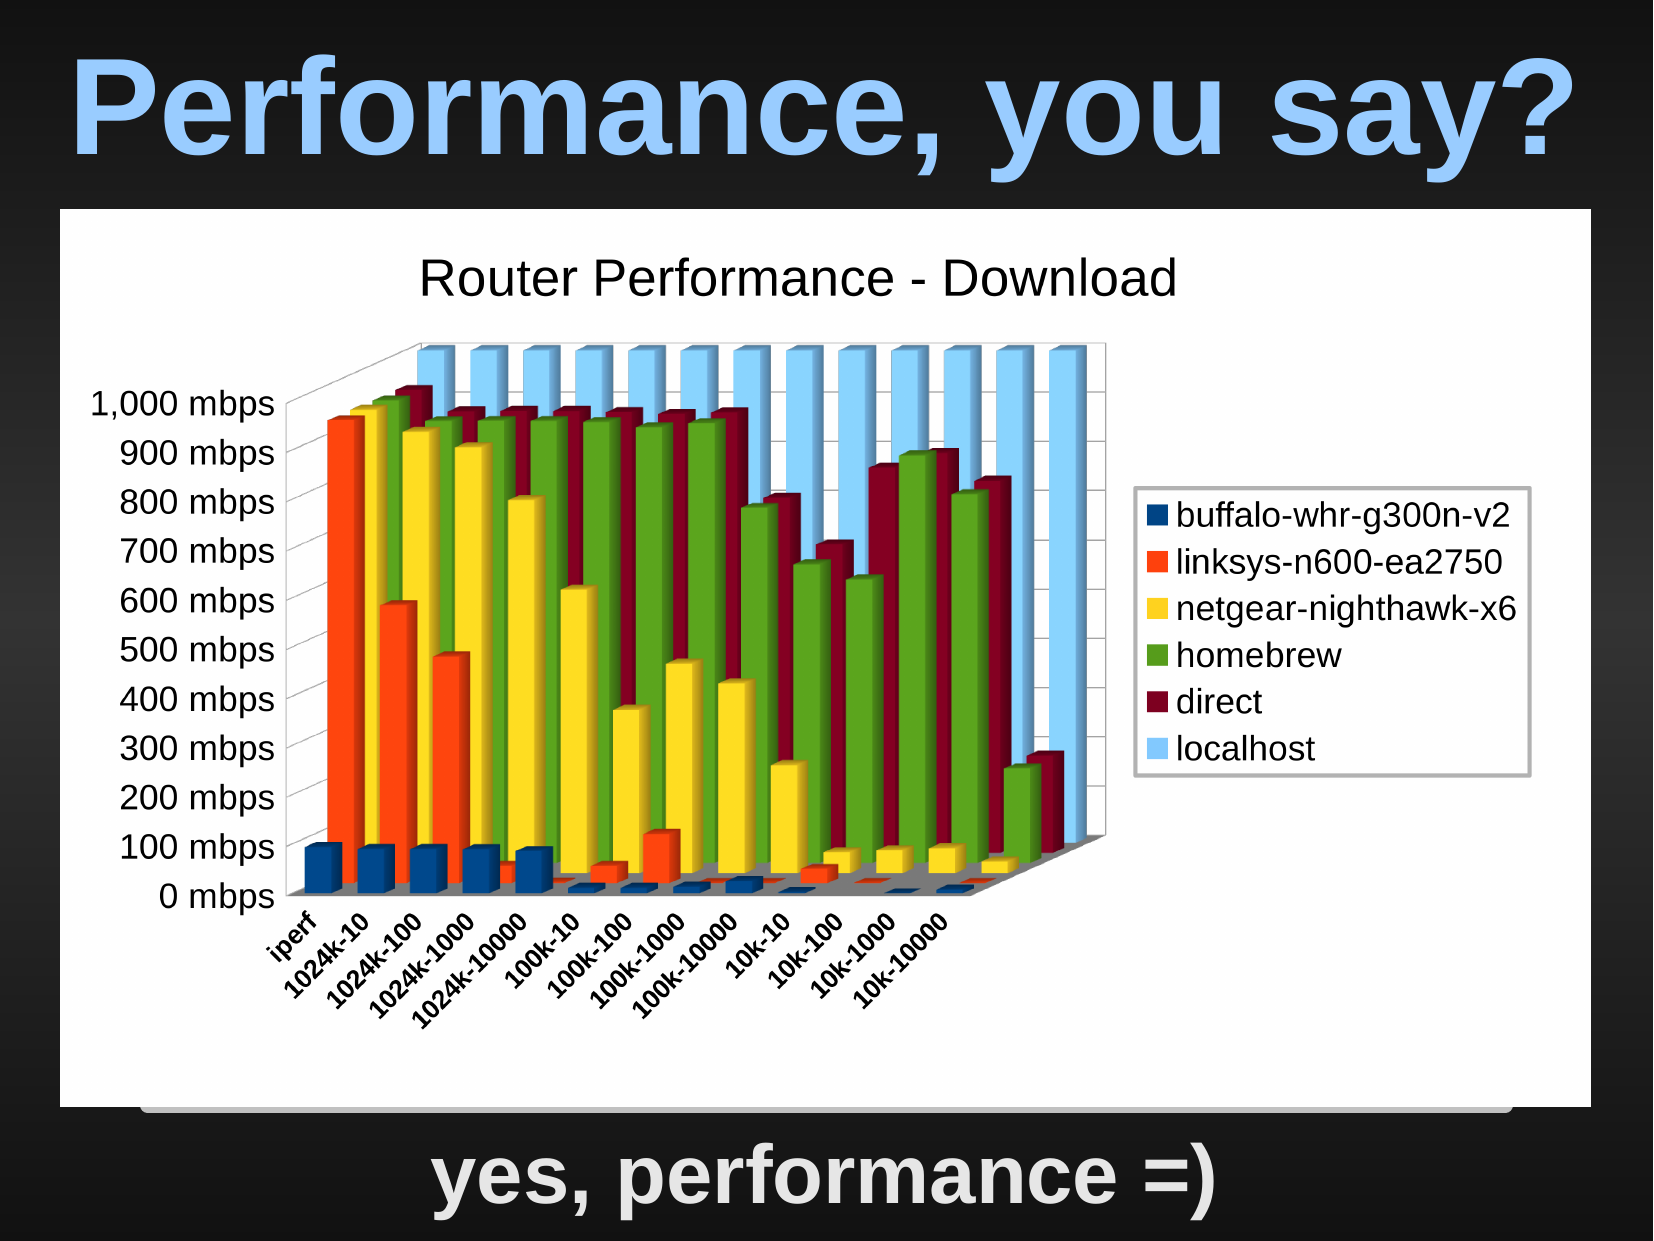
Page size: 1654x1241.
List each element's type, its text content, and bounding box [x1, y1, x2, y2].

picture [60, 209, 1591, 1107]
title [0, 212, 1651, 1110]
title Performance, you say? [0, 2, 1651, 211]
title yes, performance =) [0, 1110, 1651, 1241]
